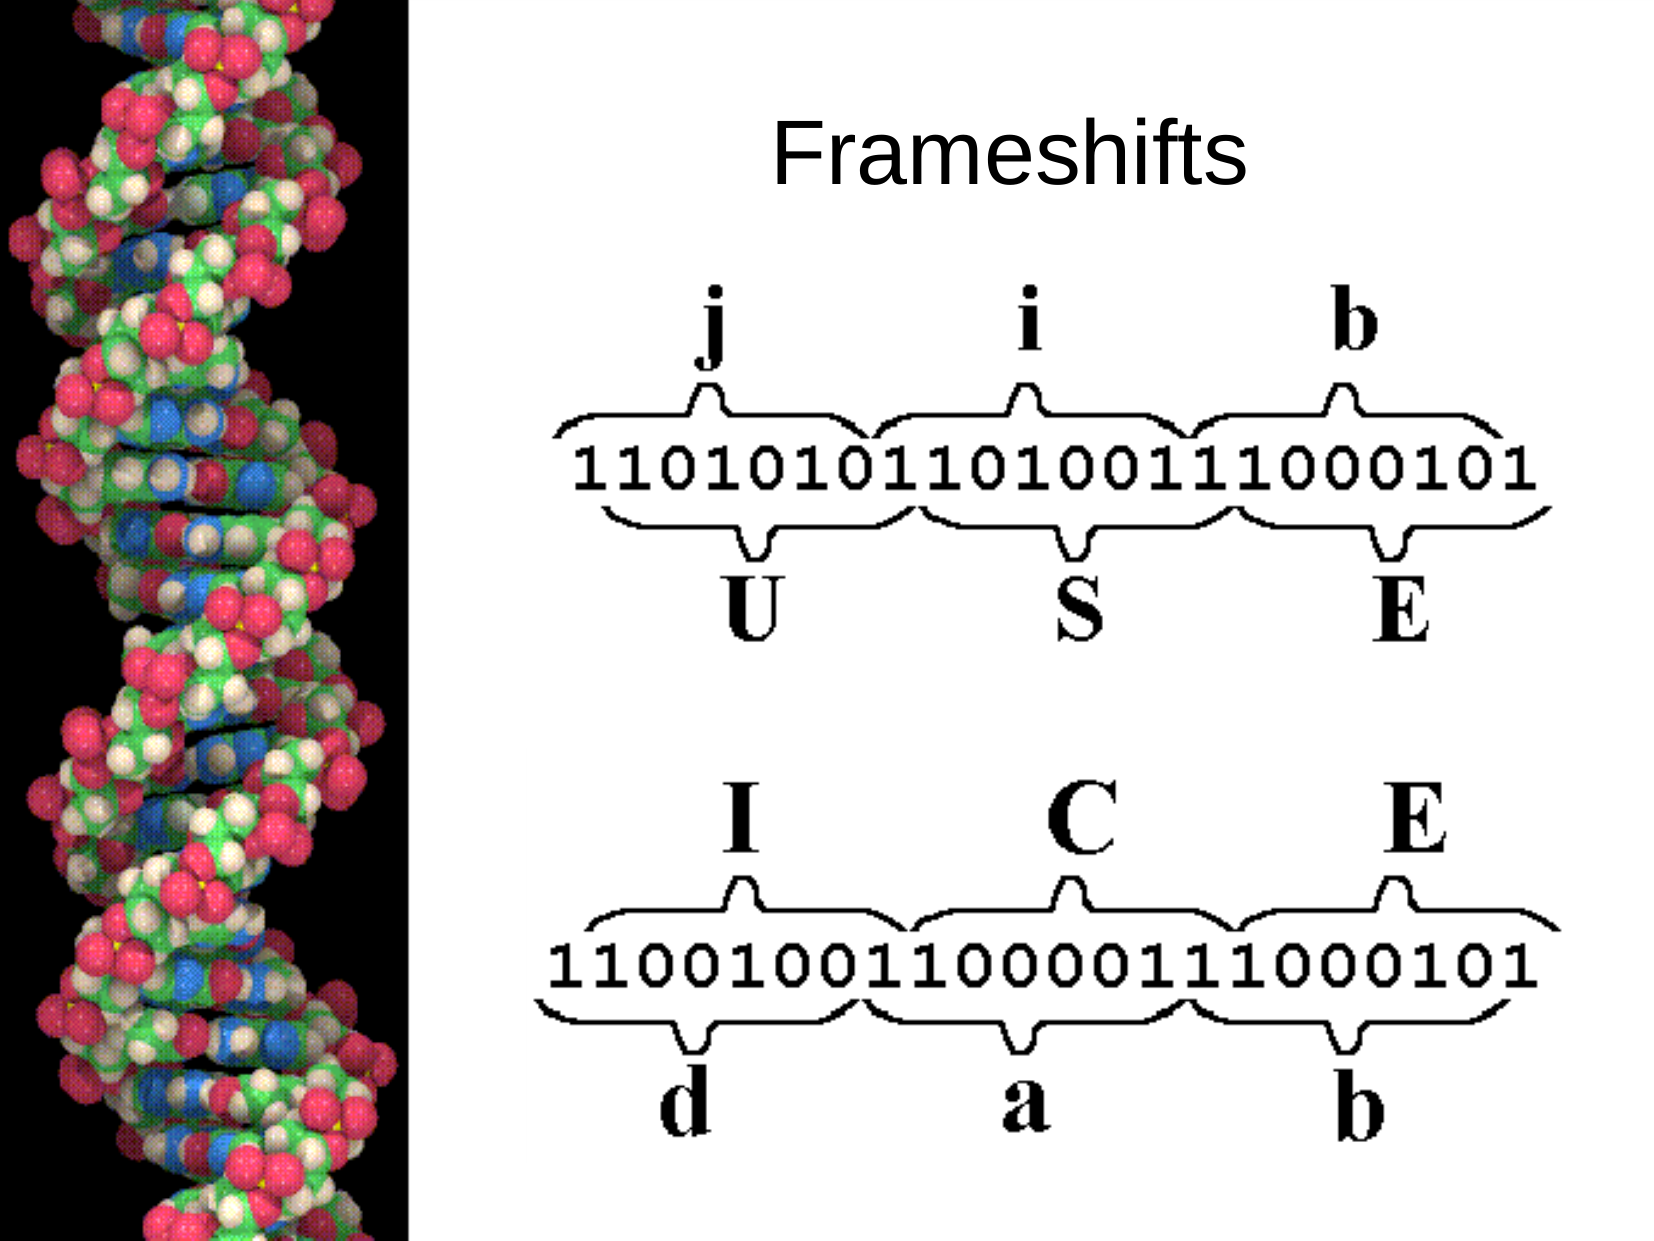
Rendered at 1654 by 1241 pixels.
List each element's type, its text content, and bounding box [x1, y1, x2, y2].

picture [0, 0, 1654, 1241]
title Frameshifts [450, 49, 1571, 257]
